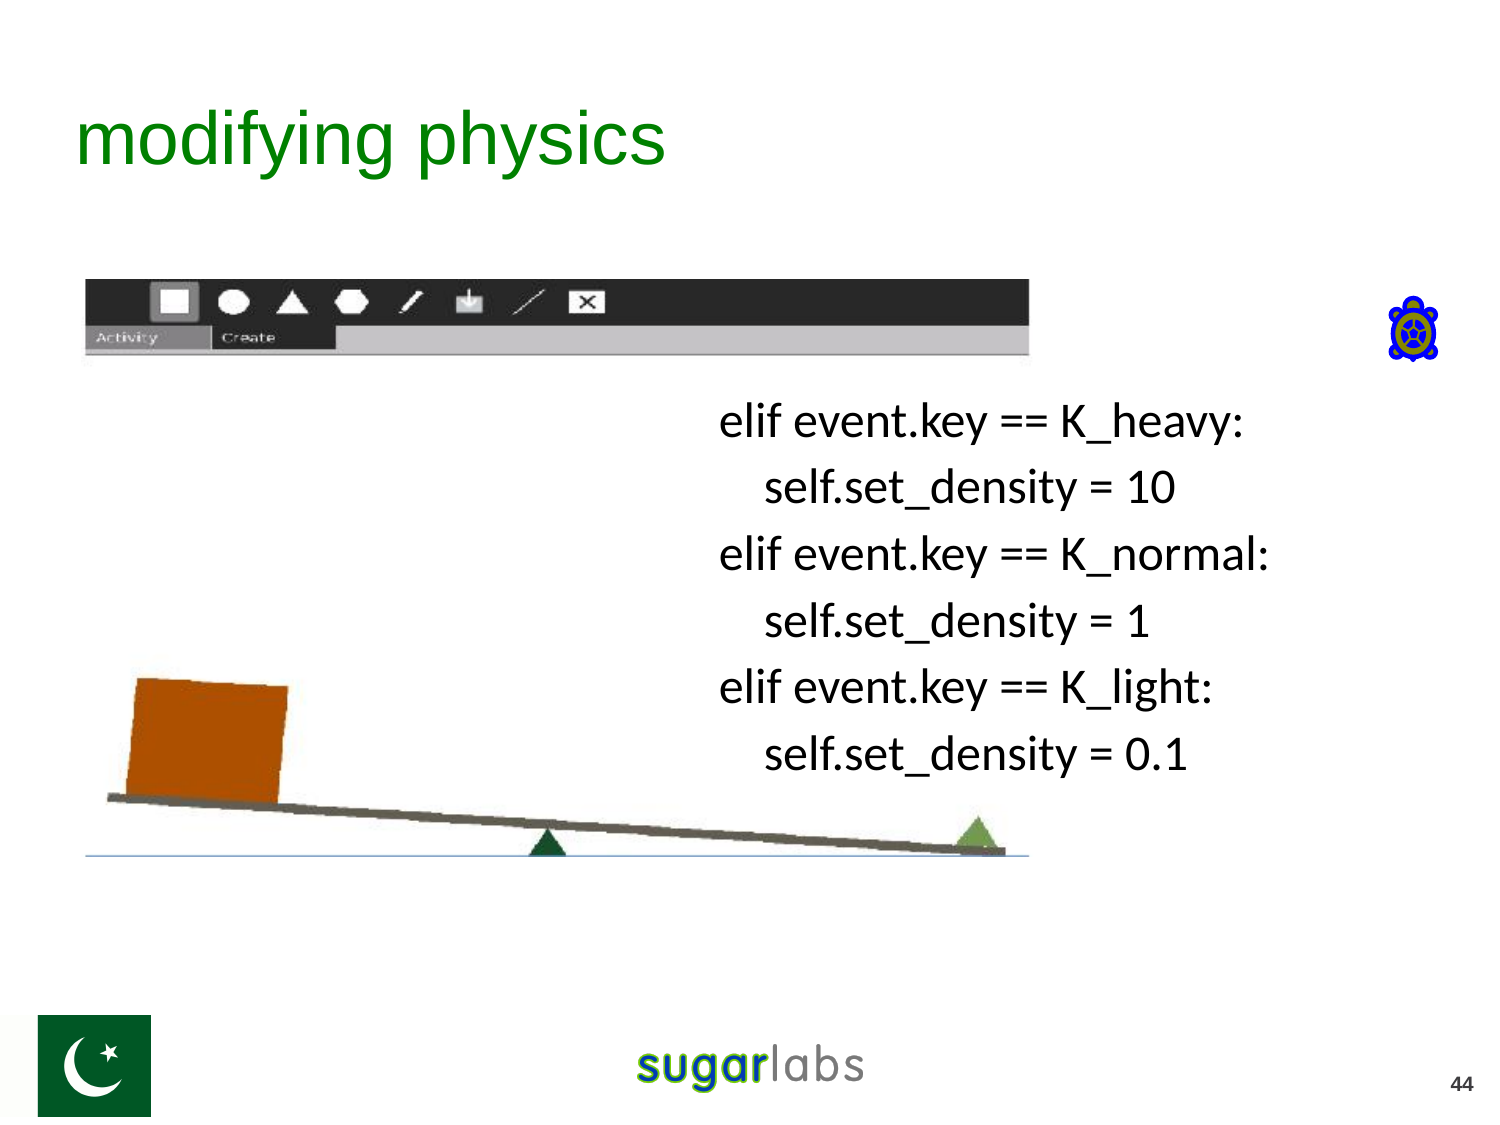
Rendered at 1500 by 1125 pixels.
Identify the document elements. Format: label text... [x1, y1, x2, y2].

title modifying physics [75, 52, 1425, 226]
subtitle elif event.key == K_heavy: self.set_density = 10 elif event.key == K_normal: self.set_density = 1 elif event.key == K_light: self.set_density = 0.1 [718, 227, 1466, 956]
picture [637, 1044, 863, 1093]
picture [1377, 293, 1450, 366]
picture [81, 279, 718, 857]
picture [0, 1015, 151, 1117]
